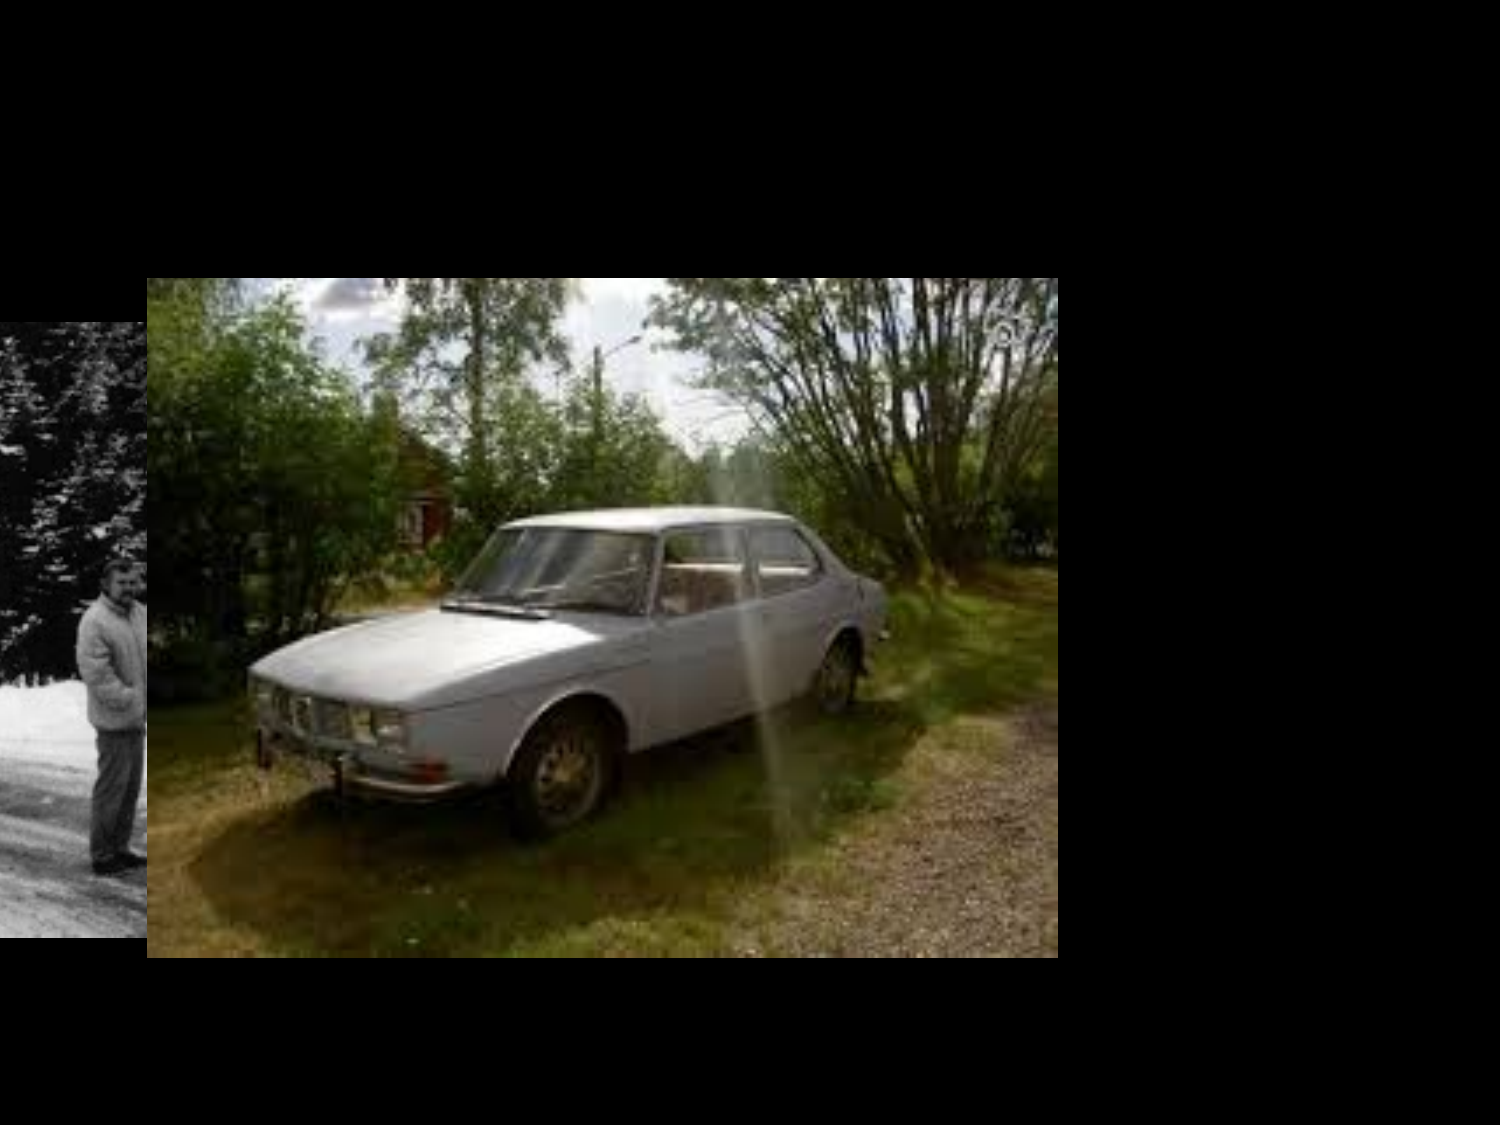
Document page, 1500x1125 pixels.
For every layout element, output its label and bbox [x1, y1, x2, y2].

picture [0, 278, 1058, 958]
